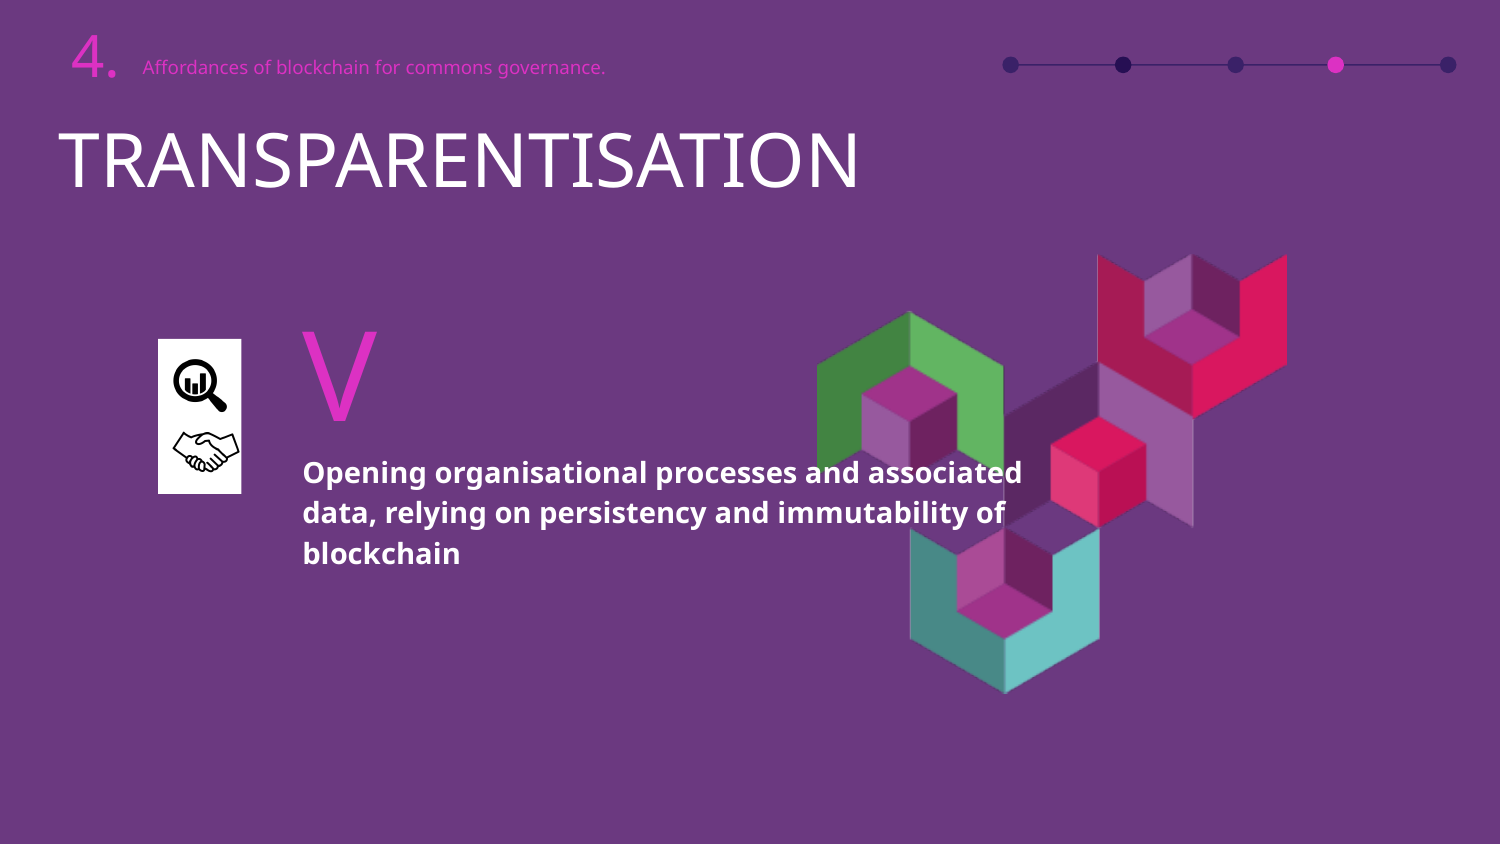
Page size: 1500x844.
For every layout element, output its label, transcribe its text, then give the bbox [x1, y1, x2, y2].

text_box [1439, 56, 1457, 74]
picture [166, 351, 240, 484]
text_box [1114, 56, 1132, 74]
text_box [1227, 56, 1244, 74]
text_box TRANSPARENTISATION [43, 97, 1391, 211]
text_box [1327, 56, 1345, 74]
text_box [1002, 56, 1019, 74]
text_box 4. [56, 4, 165, 111]
subtitle Opening organisational processes and associated data, relying on persistency and immutability of blockchain [287, 434, 1074, 646]
text_box [158, 338, 242, 494]
picture [817, 254, 1287, 694]
text_box Affordances of blockchain for commons governance. [127, 40, 987, 89]
text_box V [287, 281, 445, 450]
